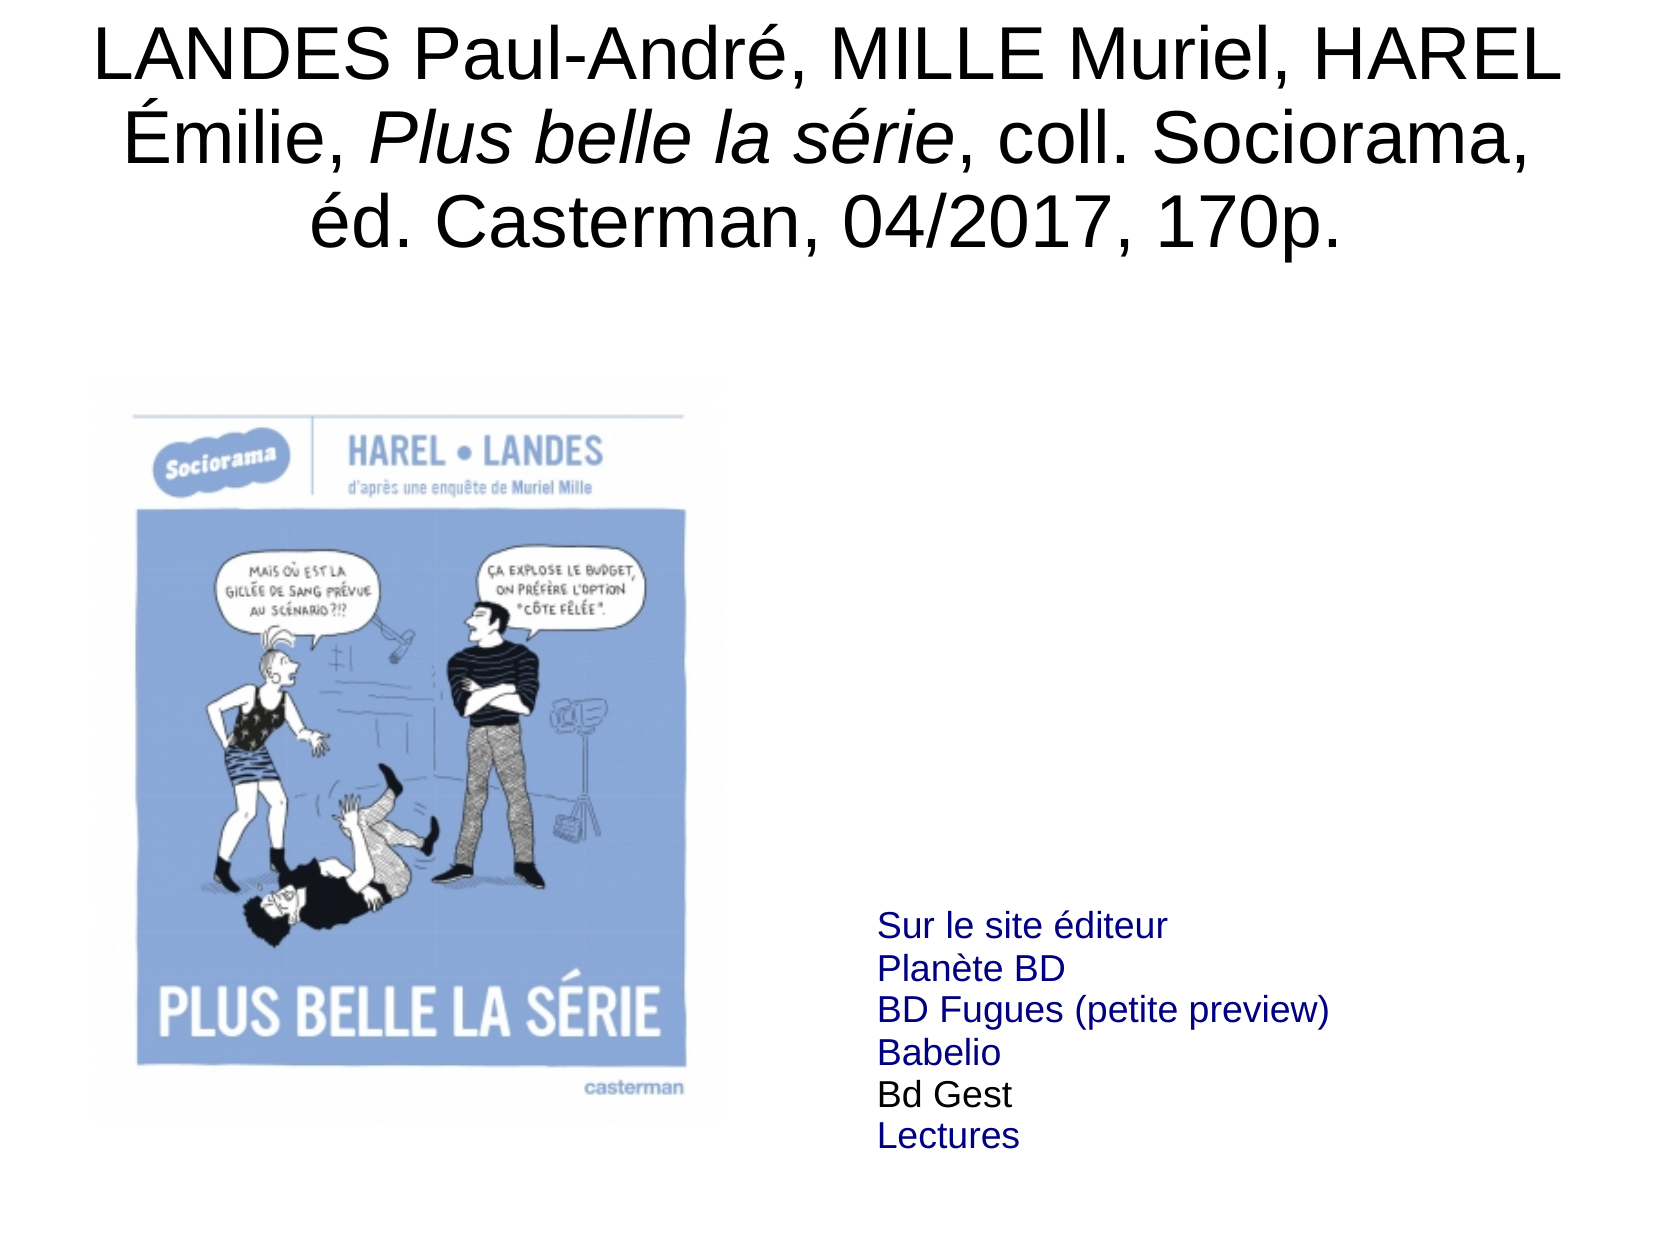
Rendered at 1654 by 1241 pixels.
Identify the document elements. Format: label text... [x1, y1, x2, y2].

picture [94, 377, 723, 1124]
text_box Sur le site éditeur Planète BD BD Fugues (petite preview) Babelio Bd Gest Lectures [862, 897, 1642, 1165]
title LANDES Paul-André, MILLE Muriel, HAREL Émilie, Plus belle la série, coll. Sociorama, éd. Casterman, 04/2017, 170p. [82, 11, 1571, 348]
